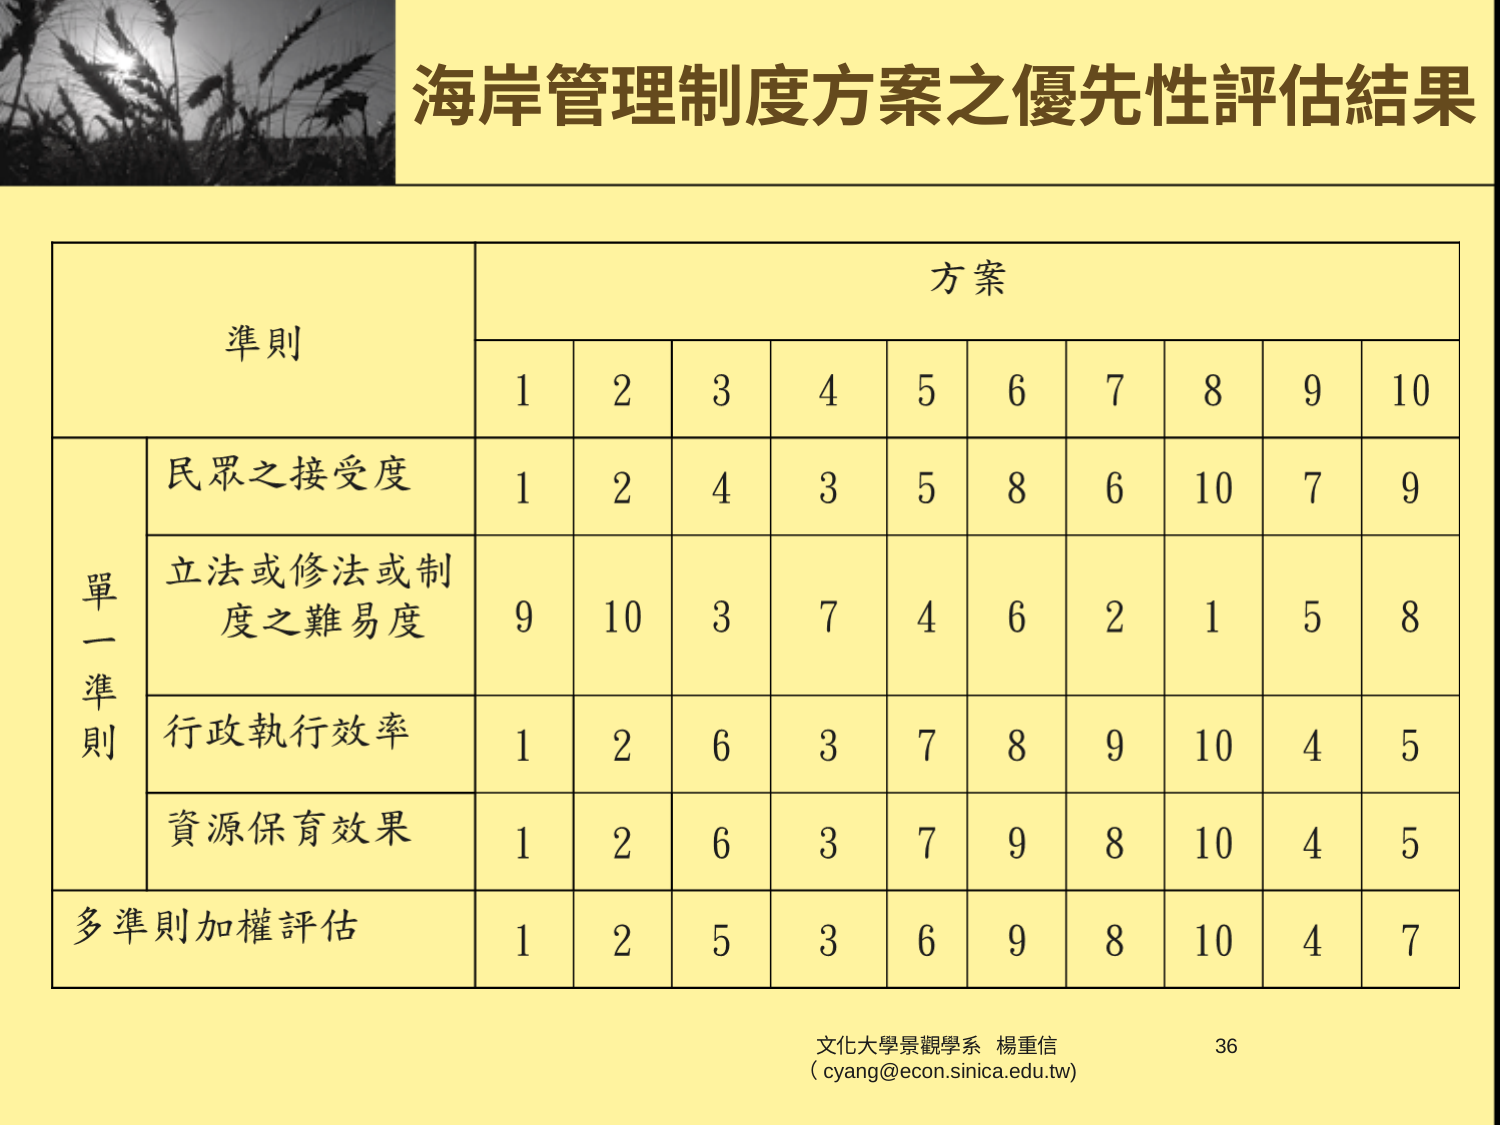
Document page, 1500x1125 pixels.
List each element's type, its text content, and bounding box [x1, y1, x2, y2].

title 海岸管理制度方案之優先性評估結果 [395, 14, 1500, 173]
picture [42, 237, 1460, 991]
text_box 文化大學景觀學系 楊重信（cyang@econ.sinica.edu.tw) [699, 1025, 1175, 1101]
text_box [1200, 1025, 1413, 1101]
